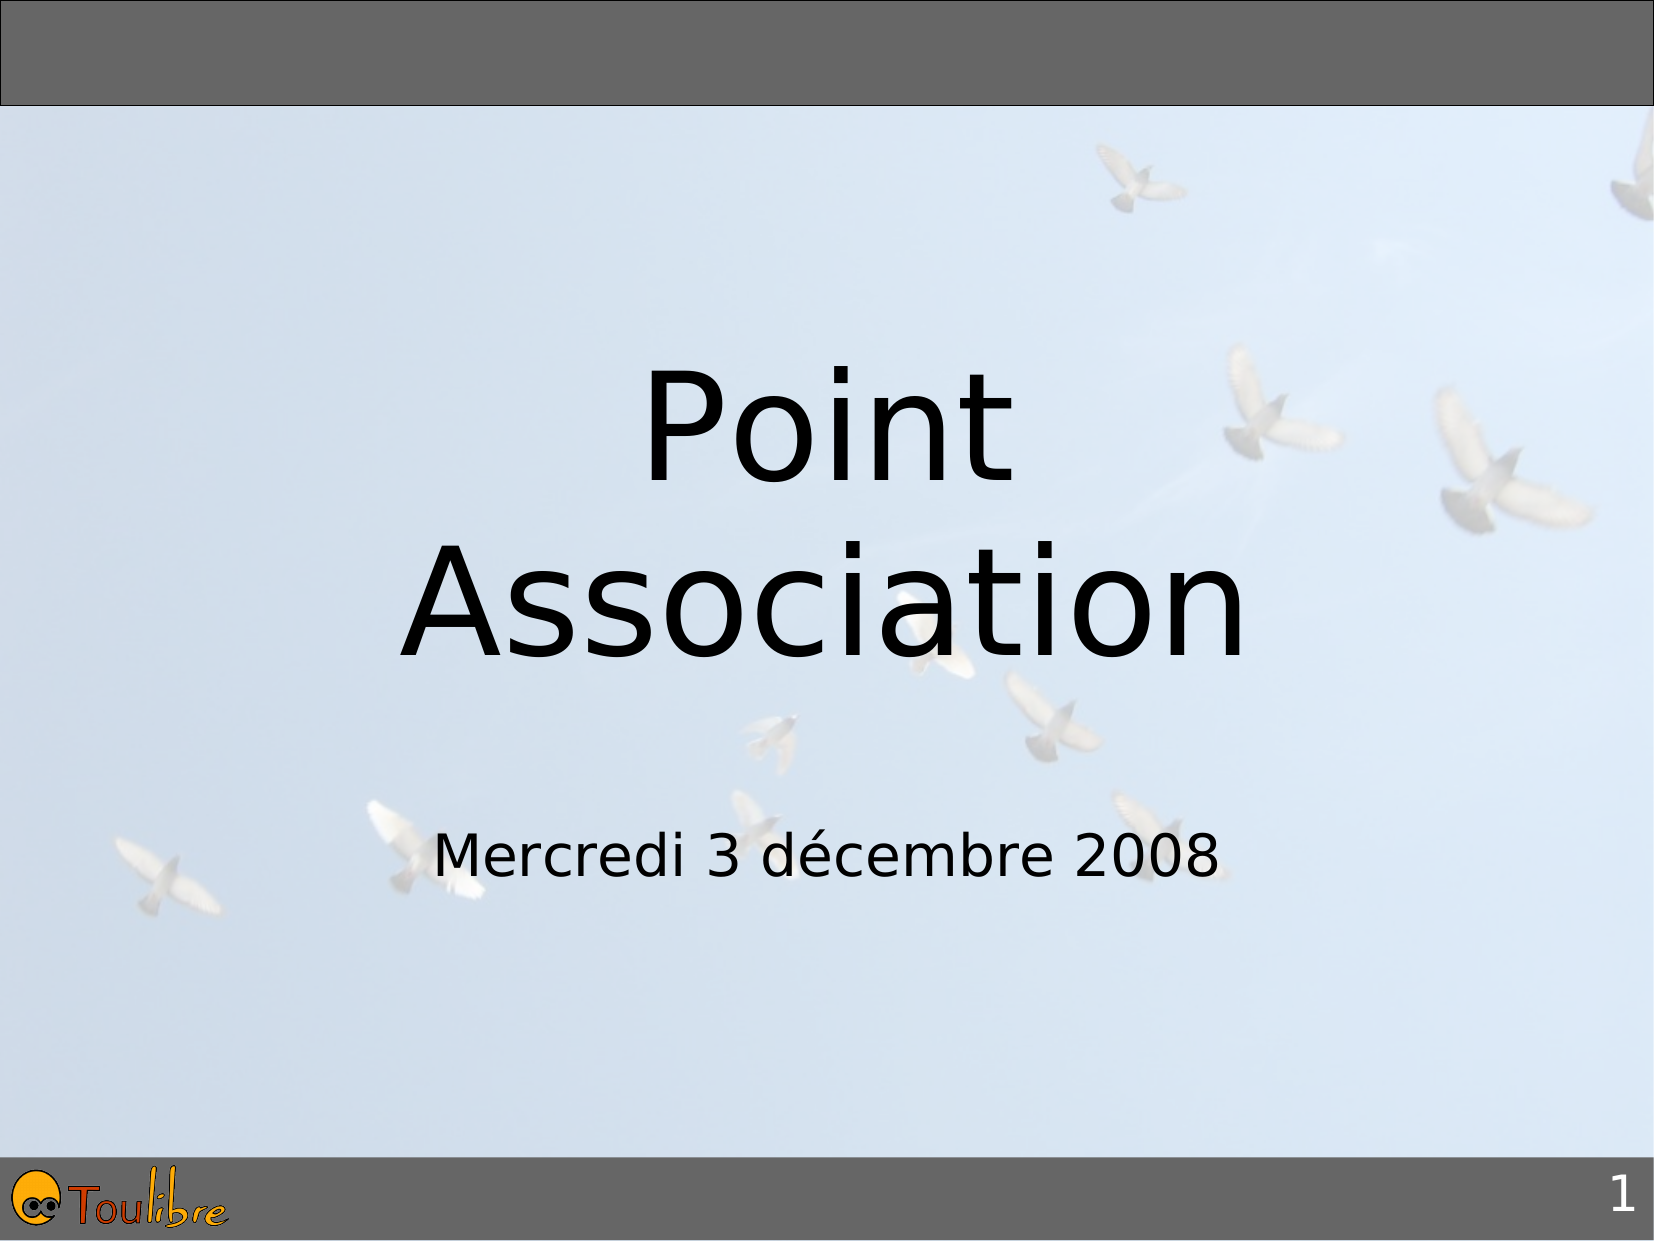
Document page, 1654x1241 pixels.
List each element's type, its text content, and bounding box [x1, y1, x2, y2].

text_box Point Association Mercredi 3 décembre 2008 [0, 334, 1654, 898]
picture [11, 1165, 229, 1228]
